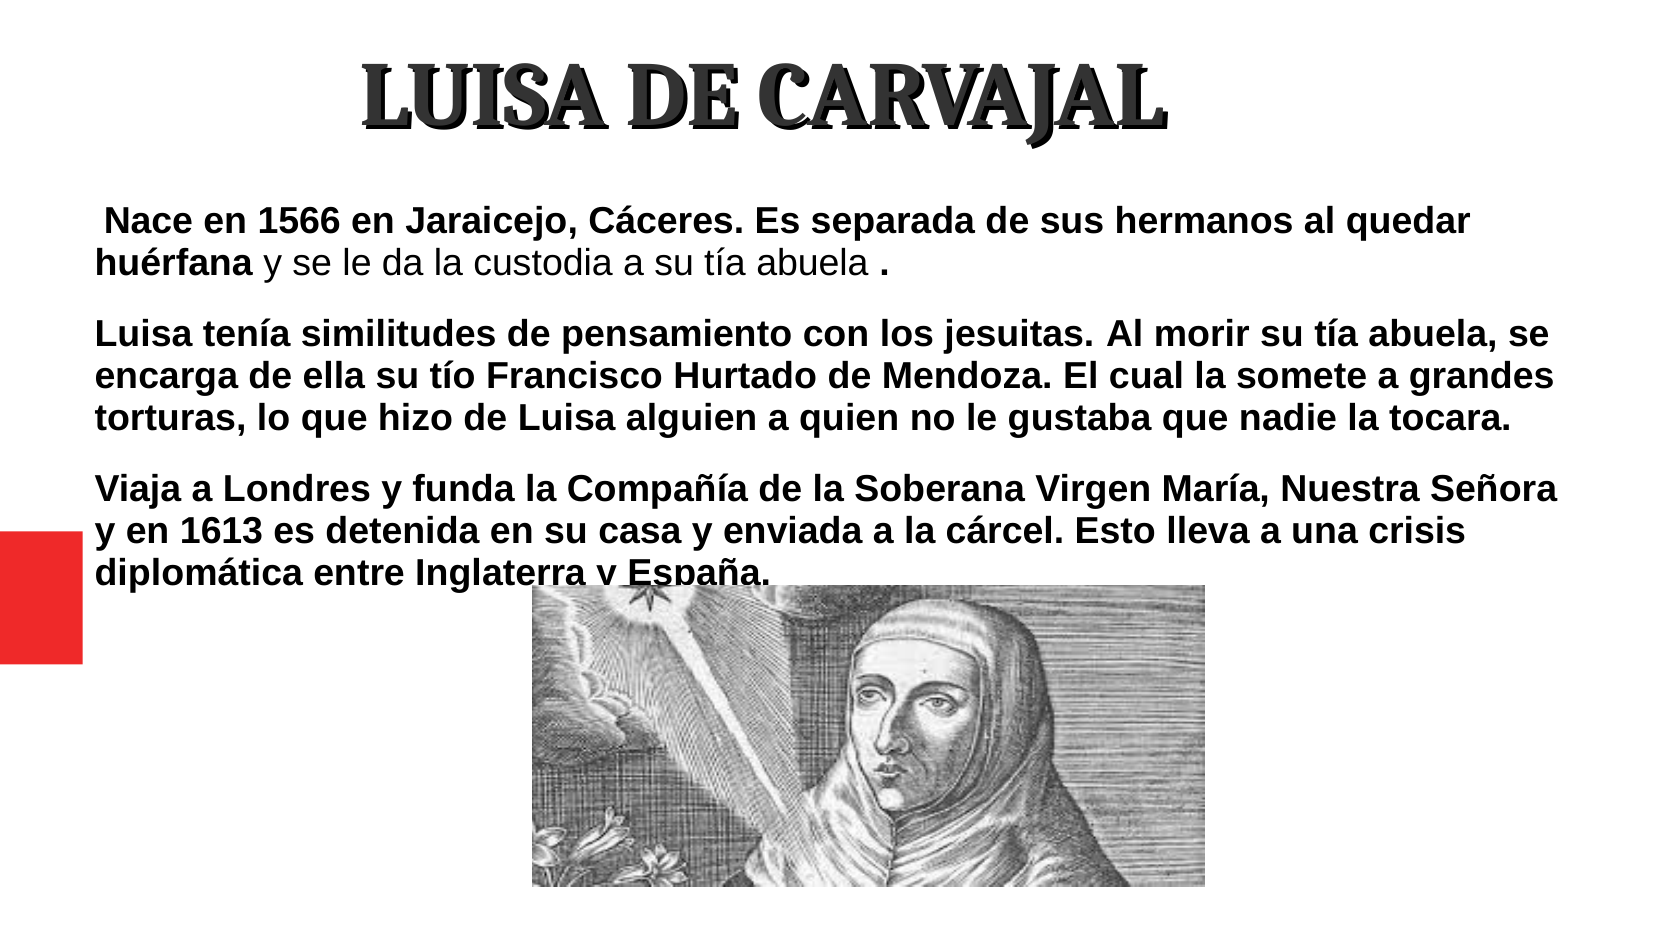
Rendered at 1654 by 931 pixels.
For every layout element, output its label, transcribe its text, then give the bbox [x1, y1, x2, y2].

picture [532, 585, 1205, 887]
title LUISA DE CARVAJAL [35, 25, 1524, 167]
list Nace en 1566 en Jaraicejo, Cáceres. Es separada de sus hermanos al quedar huérfana y se le da la custodia a su tía abuela . Luisa tenía similitudes de pensamiento con los jesuitas. Al morir su tía abuela, se encarga de ella su tío Francisco Hurtado de Mendoza. El cual la somete a grandes torturas, lo que hizo de Luisa alguien a quien no le gustaba que nadie la tocara. Viaja a Londres y funda la Compañía de la Soberana Virgen María, Nuestra Señora y en 1613 es detenida en su casa y enviada a la cárcel. Esto lleva a una crisis diplomática entre Inglaterra y España. [94, 199, 1583, 609]
